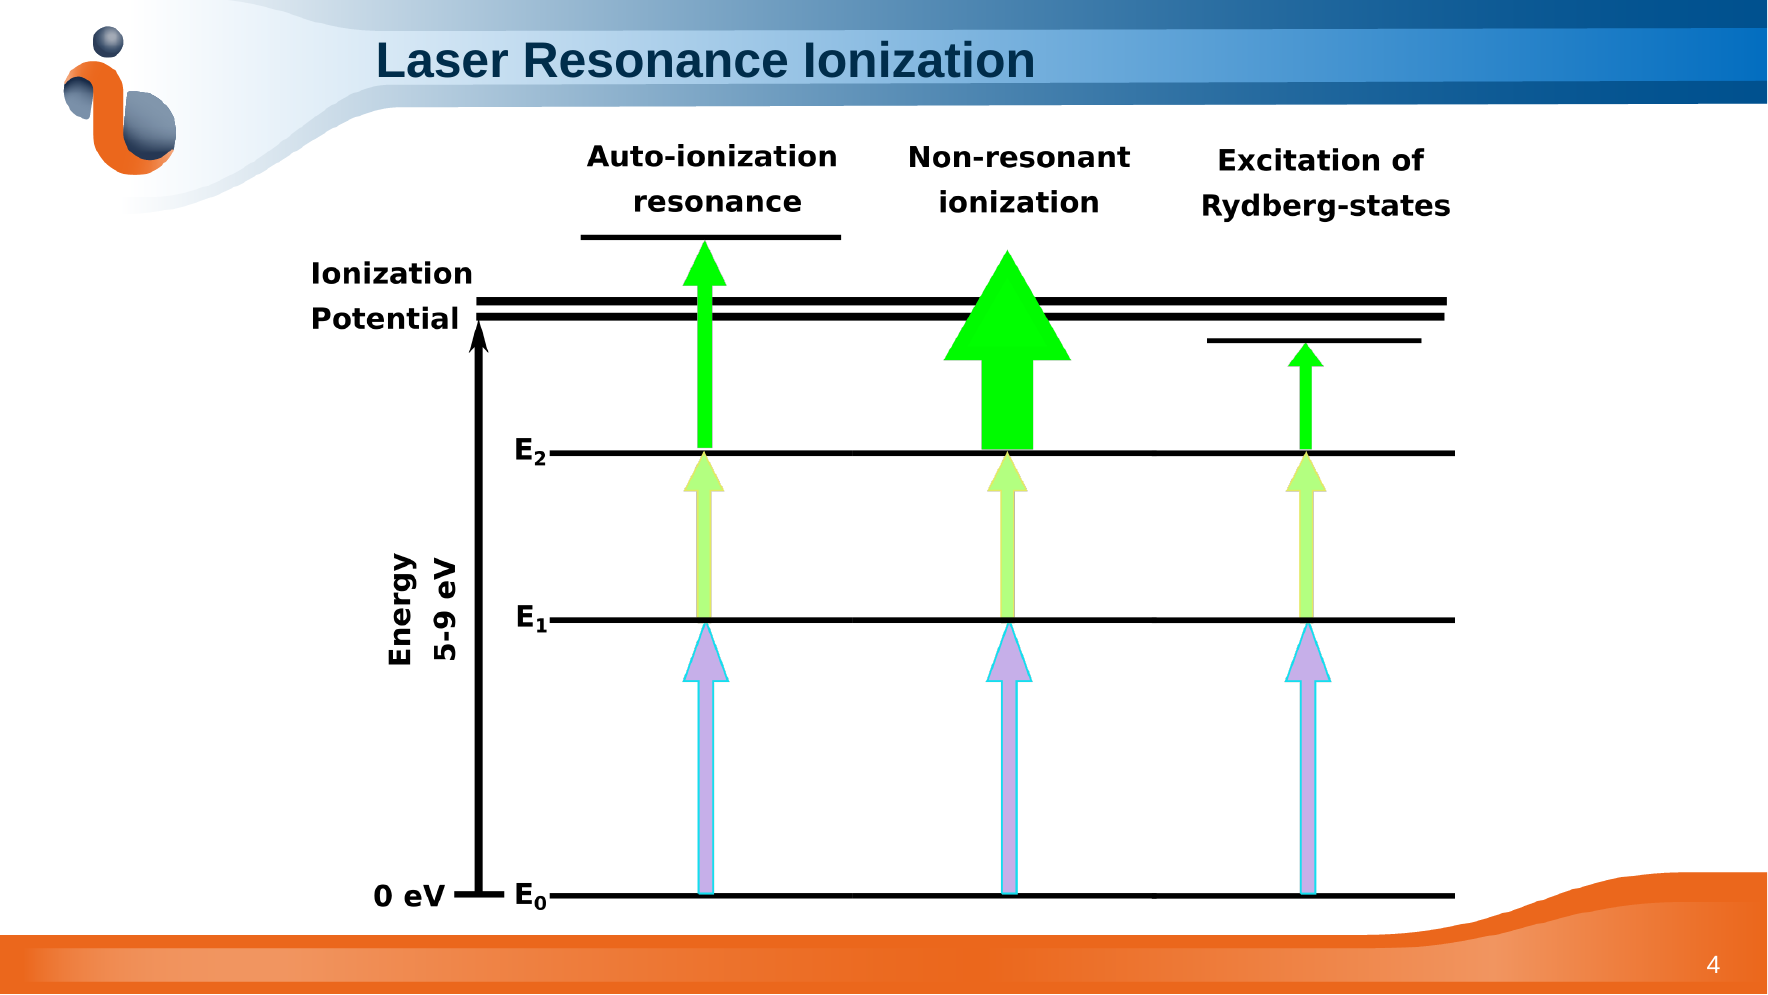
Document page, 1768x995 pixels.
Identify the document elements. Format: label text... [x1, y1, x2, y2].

picture [0, 0, 1768, 994]
title Laser Resonance Ionization [375, 24, 1309, 96]
